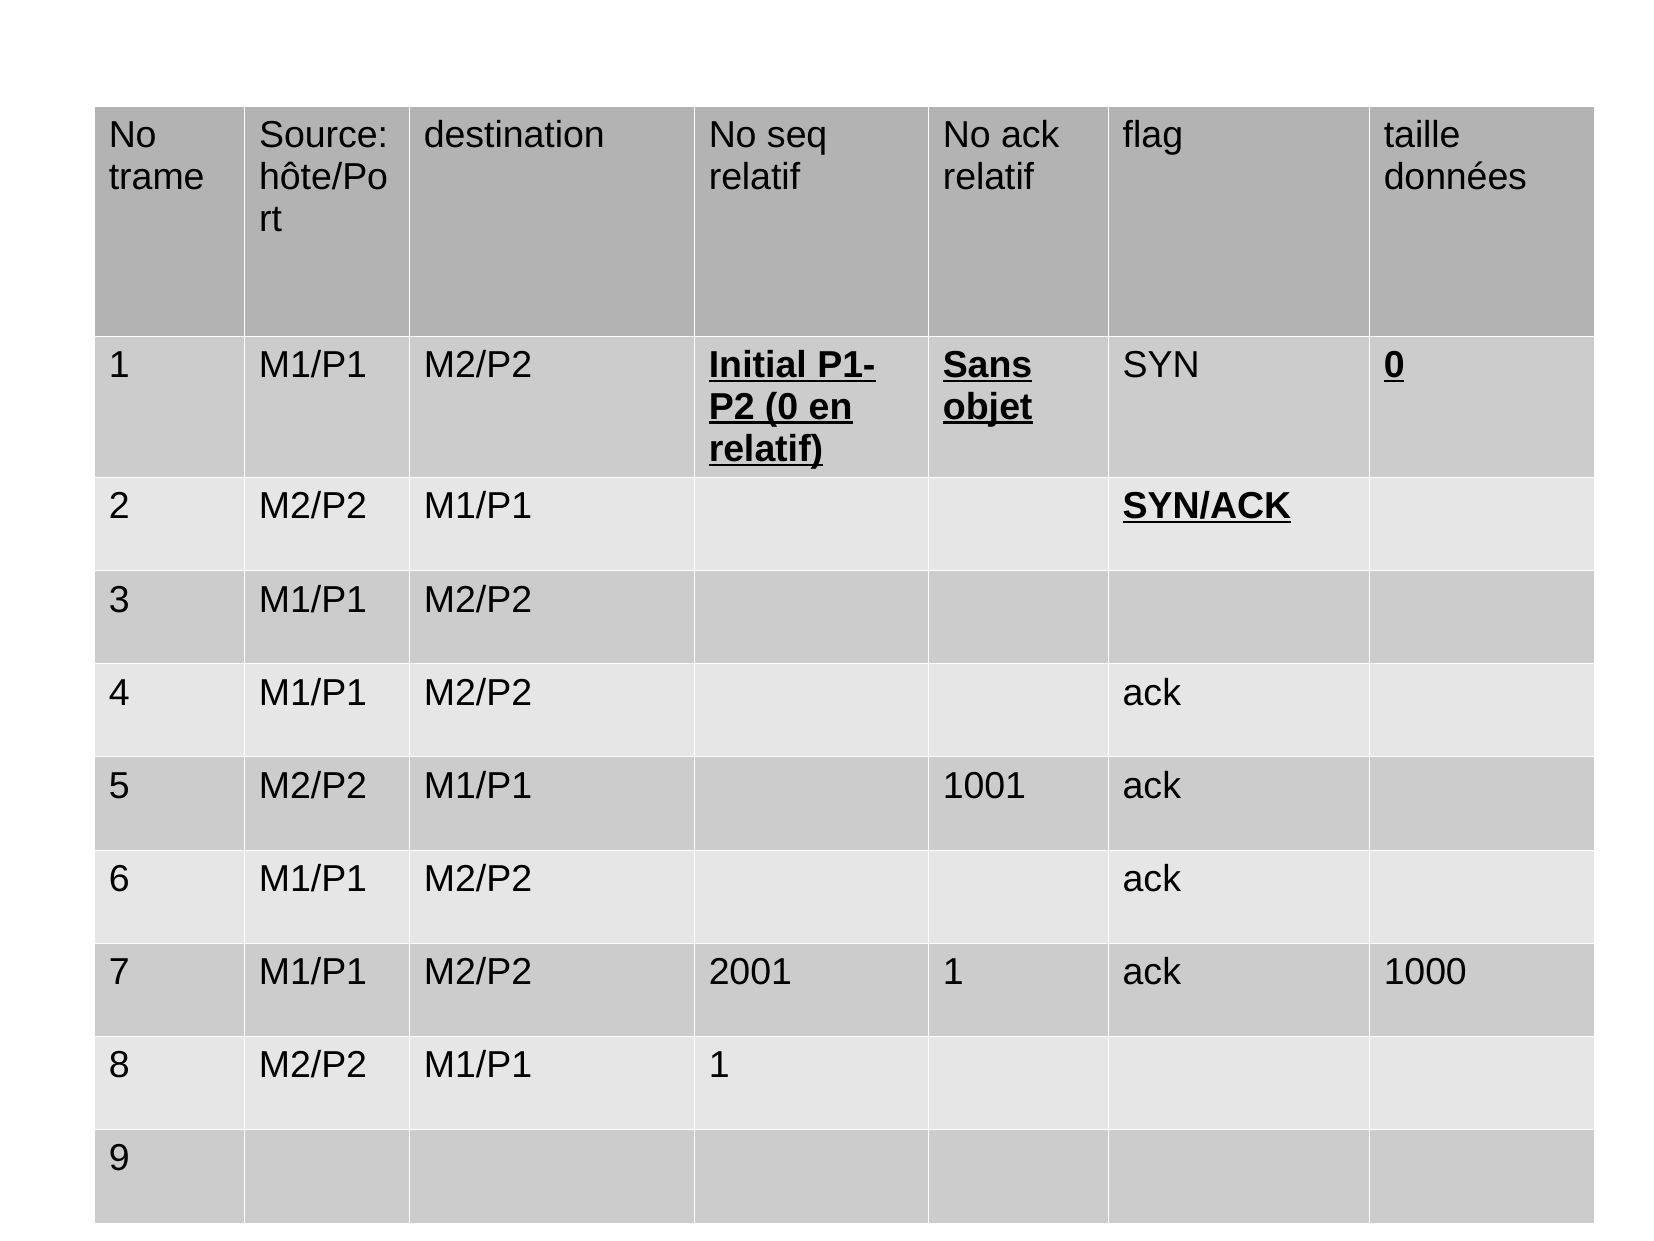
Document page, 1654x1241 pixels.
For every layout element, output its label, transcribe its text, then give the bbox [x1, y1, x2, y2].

table_cell [929, 571, 1108, 663]
table_cell SYN [1109, 337, 1369, 477]
table_cell M1/P1 [410, 757, 694, 850]
table_cell 6 [95, 851, 244, 943]
table_cell [695, 664, 928, 756]
table_cell M2/P2 [410, 851, 694, 943]
table_cell [1109, 1037, 1369, 1129]
table_cell [1370, 478, 1594, 570]
table_cell [929, 664, 1108, 756]
table_cell [929, 1037, 1108, 1129]
table_cell M1/P1 [410, 478, 694, 570]
table_cell M1/P1 [245, 851, 409, 943]
table_cell M1/P1 [245, 337, 409, 477]
table_cell M2/P2 [245, 757, 409, 850]
table_cell 0 [1370, 337, 1594, 477]
table_cell 3 [95, 571, 244, 663]
table_cell ack [1109, 664, 1369, 756]
table_cell ack [1109, 944, 1369, 1036]
table_cell [1109, 571, 1369, 663]
table_header No ack relatif [929, 107, 1108, 336]
table_cell M2/P2 [410, 571, 694, 663]
table_cell [245, 1130, 409, 1223]
table_header taille données [1370, 107, 1594, 336]
table_cell SYN/ACK [1109, 478, 1369, 570]
table_cell 5 [95, 757, 244, 850]
table_header No trame [95, 107, 244, 336]
table_cell [1109, 1130, 1369, 1223]
table_cell 1 [95, 337, 244, 477]
table_cell M2/P2 [245, 1037, 409, 1129]
table_cell [929, 1130, 1108, 1223]
table_cell ack [1109, 851, 1369, 943]
table_cell 8 [95, 1037, 244, 1129]
table_cell [1370, 664, 1594, 756]
table_cell M2/P2 [410, 337, 694, 477]
table_cell 1 [695, 1037, 928, 1129]
table_header Source: hôte/Port [245, 107, 409, 336]
table_cell 1000 [1370, 944, 1594, 1036]
table_cell [695, 851, 928, 943]
table_cell M1/P1 [410, 1037, 694, 1129]
table_cell [695, 1130, 928, 1223]
table_cell 4 [95, 664, 244, 756]
table_cell [695, 571, 928, 663]
table_cell Sans objet [929, 337, 1108, 477]
table_header No seq relatif [695, 107, 928, 336]
table_cell [695, 478, 928, 570]
table_header destination [410, 107, 694, 336]
table_cell M2/P2 [245, 478, 409, 570]
table_cell 2 [95, 478, 244, 570]
table_cell [695, 757, 928, 850]
table_cell [1370, 1130, 1594, 1223]
table_cell [410, 1130, 694, 1223]
table_cell 2001 [695, 944, 928, 1036]
table_cell [1370, 851, 1594, 943]
table_cell 9 [95, 1130, 244, 1223]
table_header flag [1109, 107, 1369, 336]
table_cell M2/P2 [410, 664, 694, 756]
table_cell M1/P1 [245, 664, 409, 756]
table_cell M2/P2 [410, 944, 694, 1036]
table_cell [1370, 571, 1594, 663]
table_cell ack [1109, 757, 1369, 850]
table_cell M1/P1 [245, 944, 409, 1036]
table_cell 1001 [929, 757, 1108, 850]
table_cell M1/P1 [245, 571, 409, 663]
table_cell [929, 478, 1108, 570]
table_cell [929, 851, 1108, 943]
table_cell 7 [95, 944, 244, 1036]
table_cell Initial P1-P2 (0 en relatif) [695, 337, 928, 477]
table_cell [1370, 757, 1594, 850]
table_cell [1370, 1037, 1594, 1129]
table_cell 1 [929, 944, 1108, 1036]
